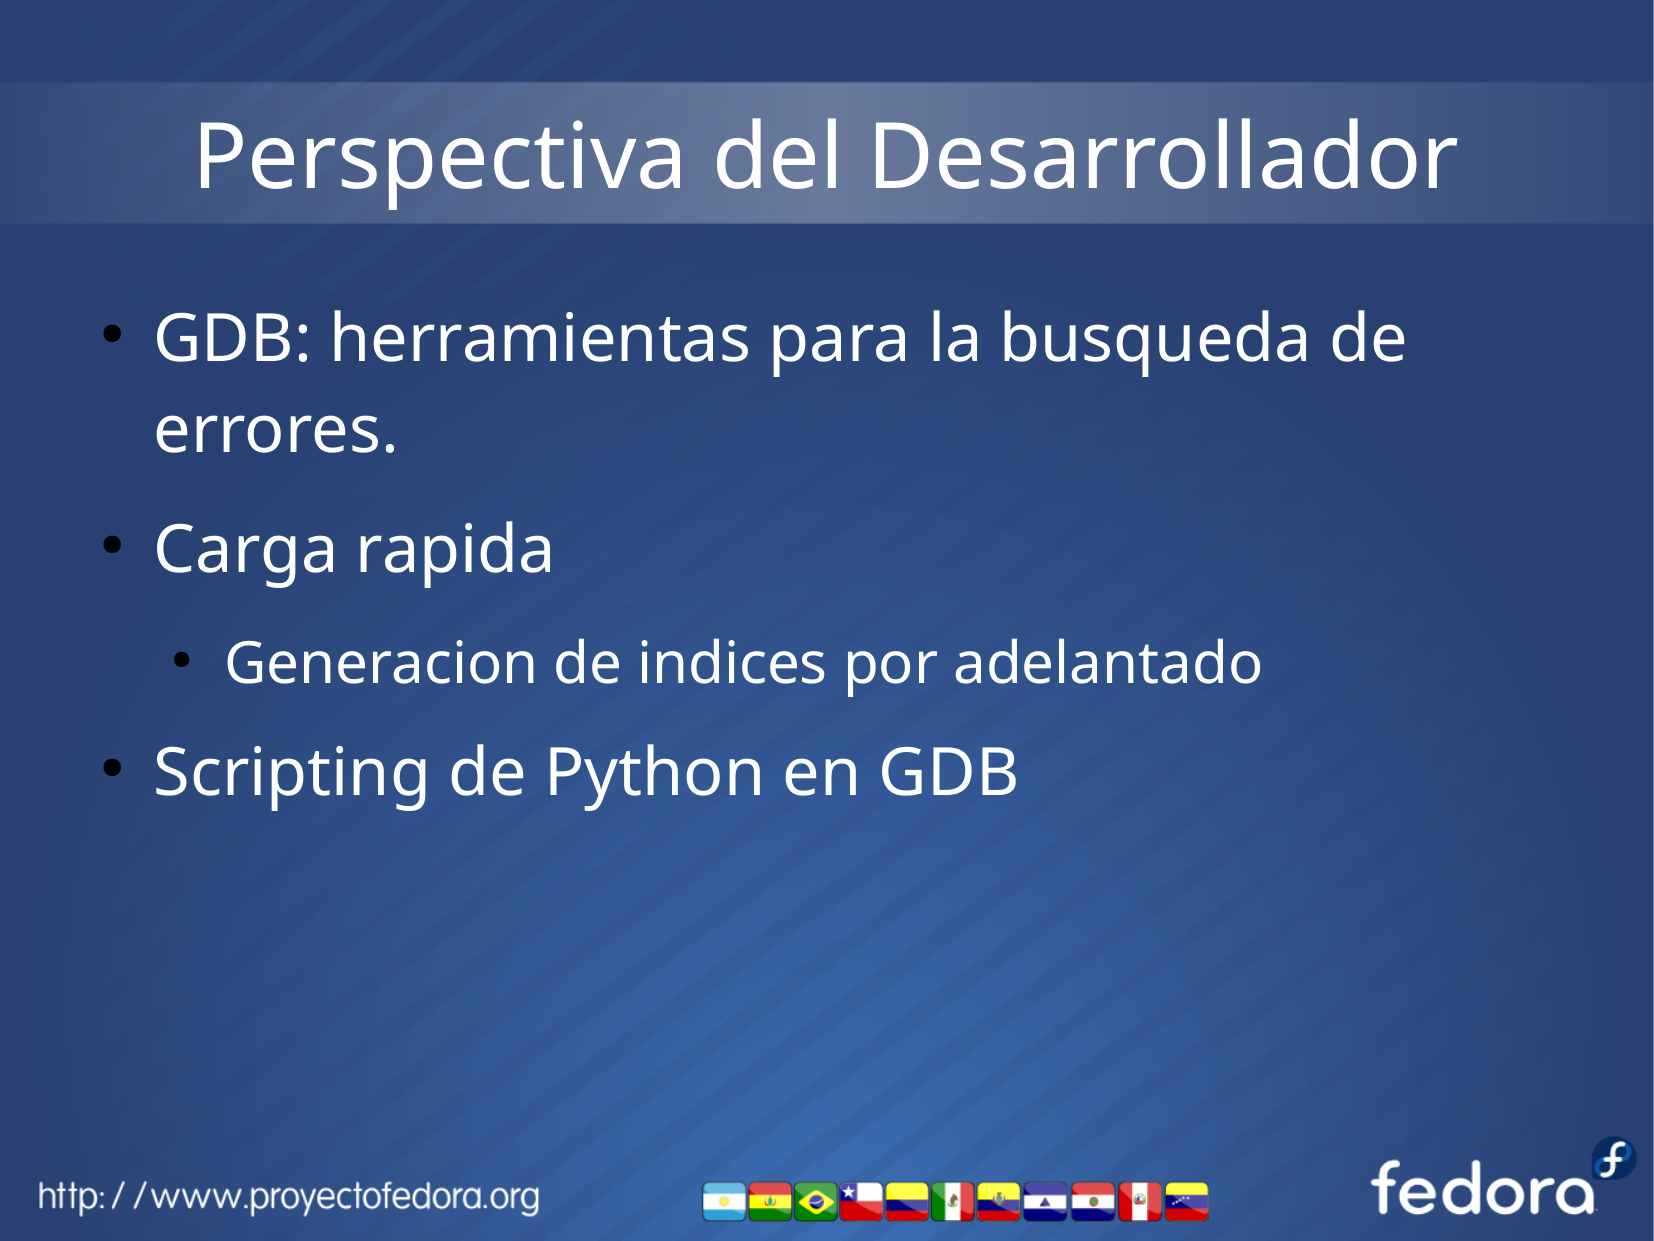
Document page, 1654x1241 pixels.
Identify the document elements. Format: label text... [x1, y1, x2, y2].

title Perspectiva del Desarrollador [82, 56, 1571, 250]
picture [0, 0, 1654, 1241]
list GDB: herramientas para la busqueda de errores. Carga rapida Generacion de indices por adelantado Scripting de Python en GDB [82, 290, 1571, 1094]
